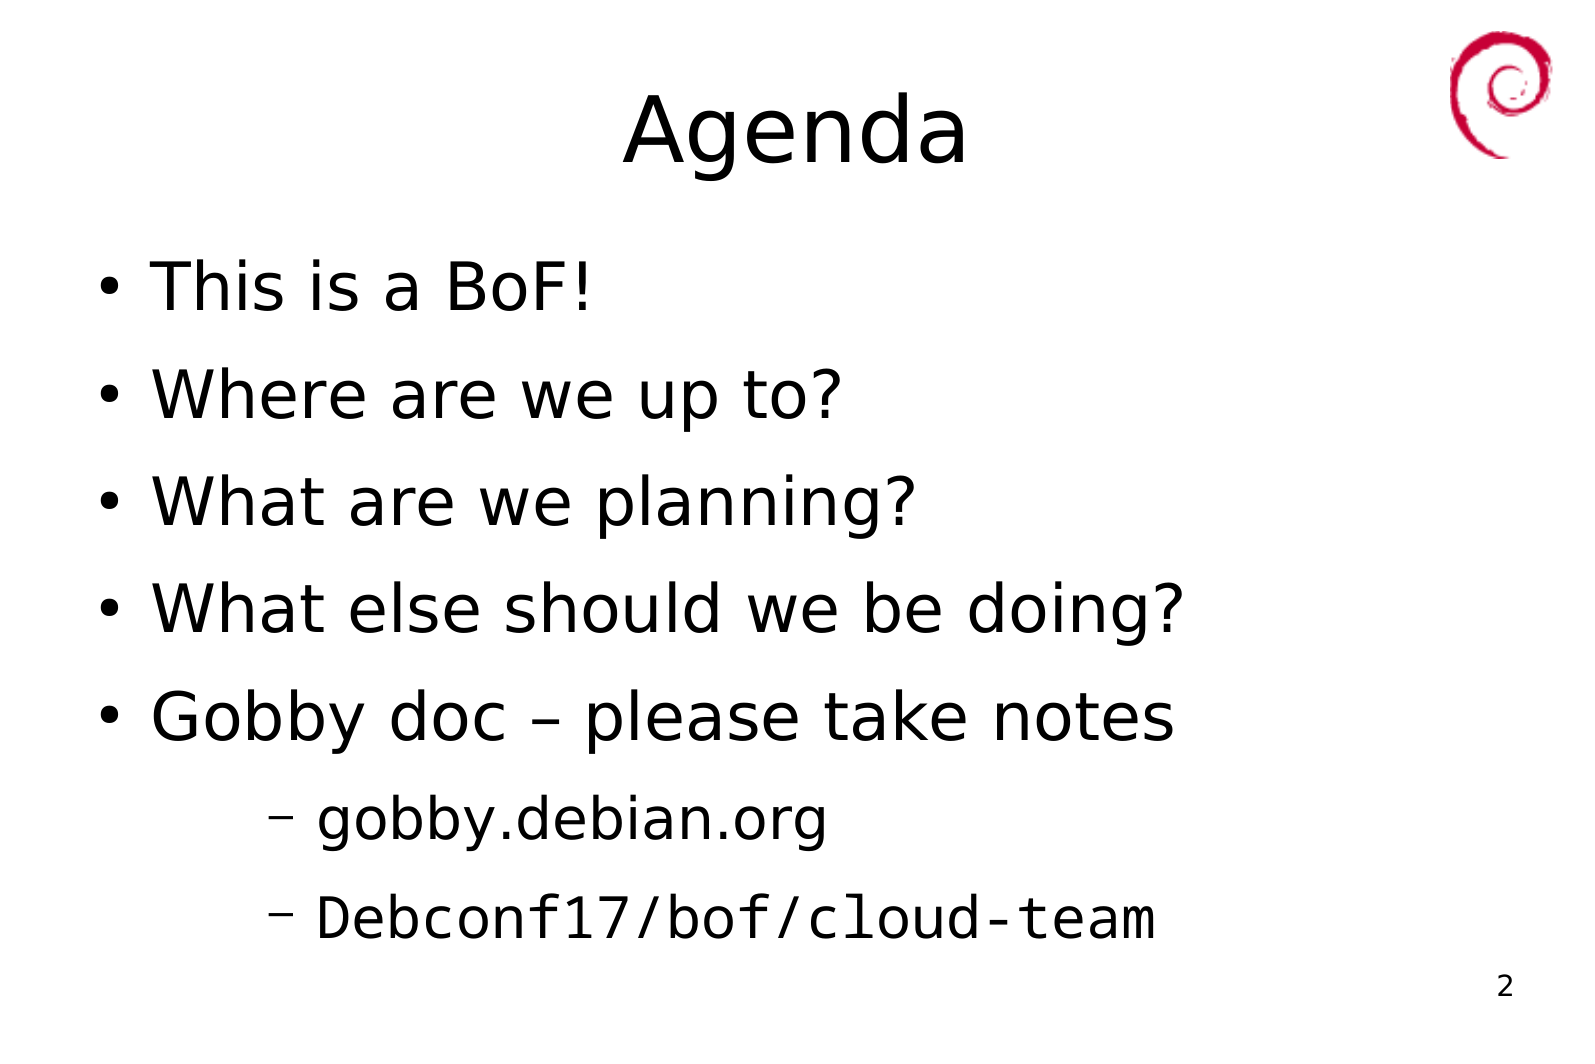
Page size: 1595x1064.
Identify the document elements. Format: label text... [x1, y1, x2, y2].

list This is a BoF! Where are we up to? What are we planning? What else should we be doing? Gobby doc – please take notes gobby.debian.org Debconf17/bof/cloud-team [79, 248, 1515, 1052]
picture [1450, 31, 1555, 159]
title Agenda [79, 42, 1515, 220]
